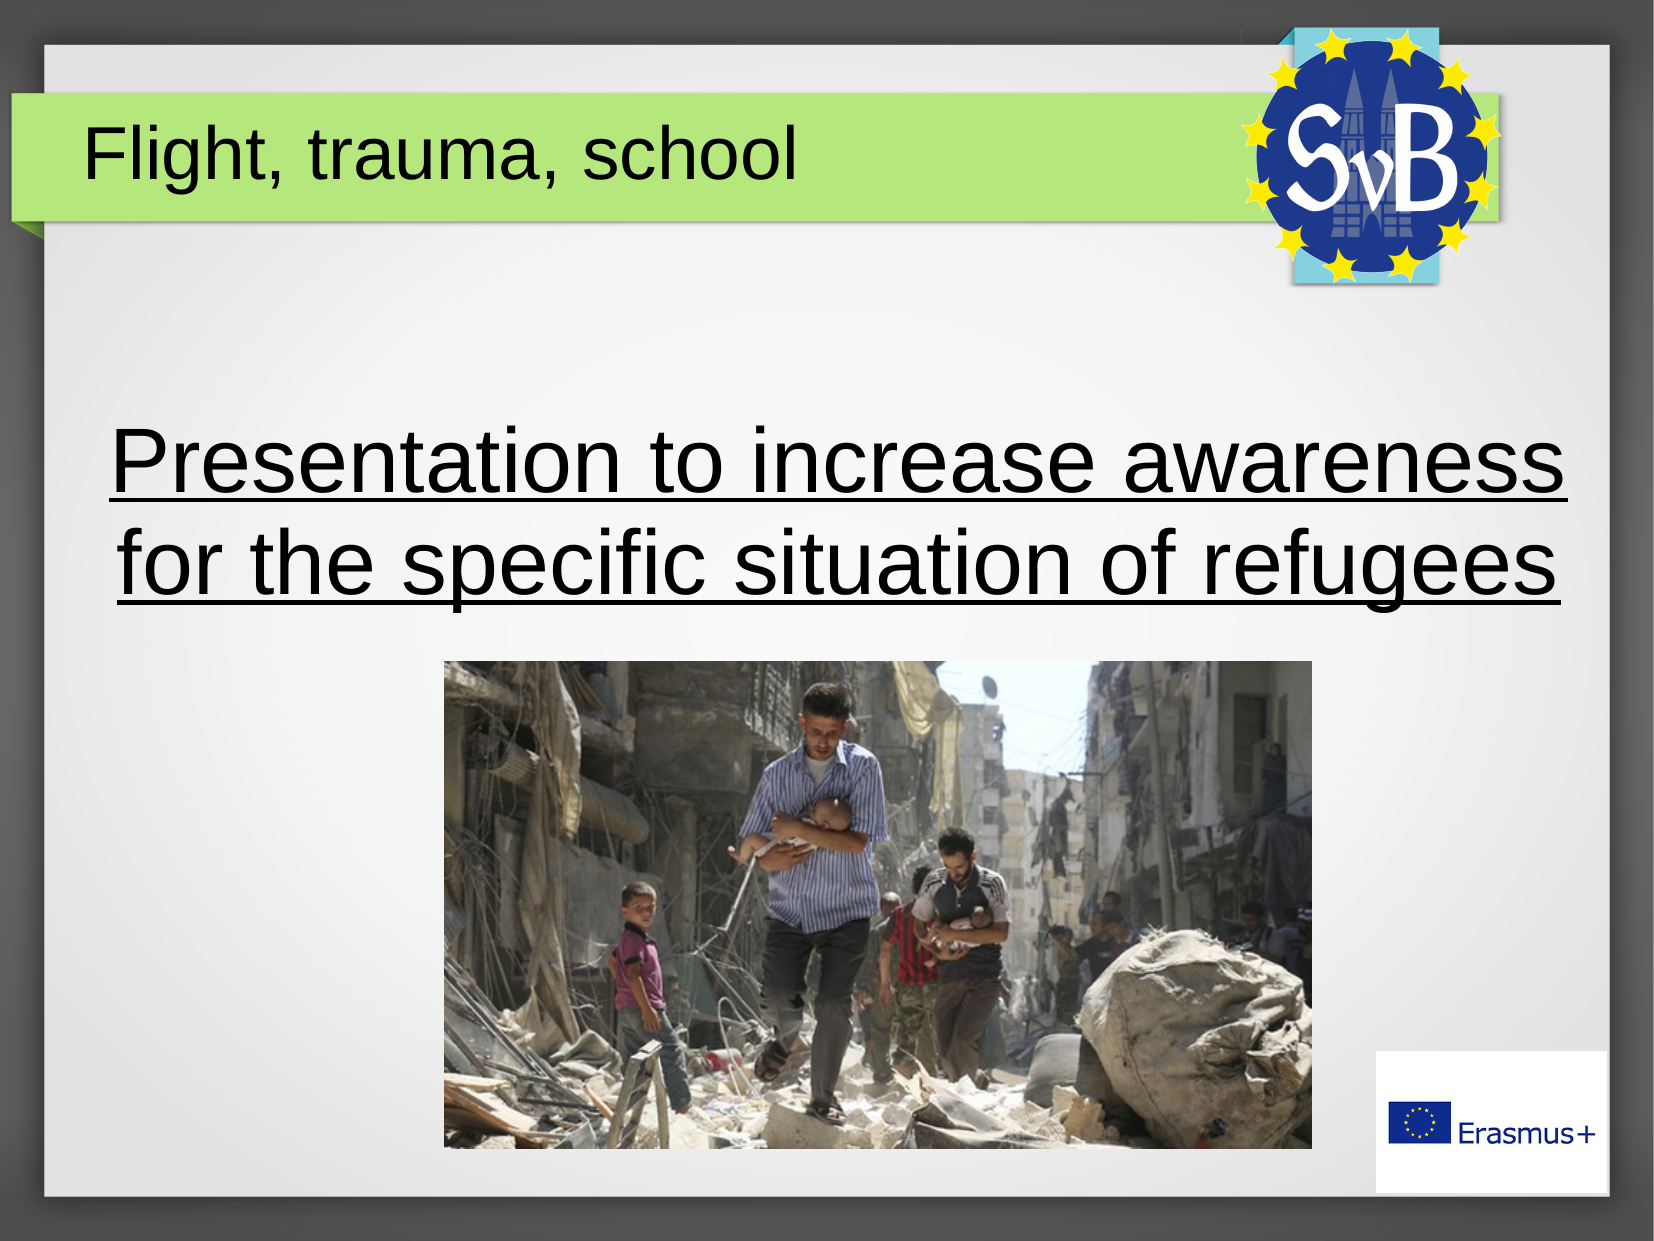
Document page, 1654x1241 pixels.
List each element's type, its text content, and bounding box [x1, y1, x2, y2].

subtitle Presentation to increase awareness for the specific situation of refugees [94, 102, 1583, 922]
title Flight, trauma, school [82, 94, 1240, 213]
picture [0, 0, 1654, 1241]
